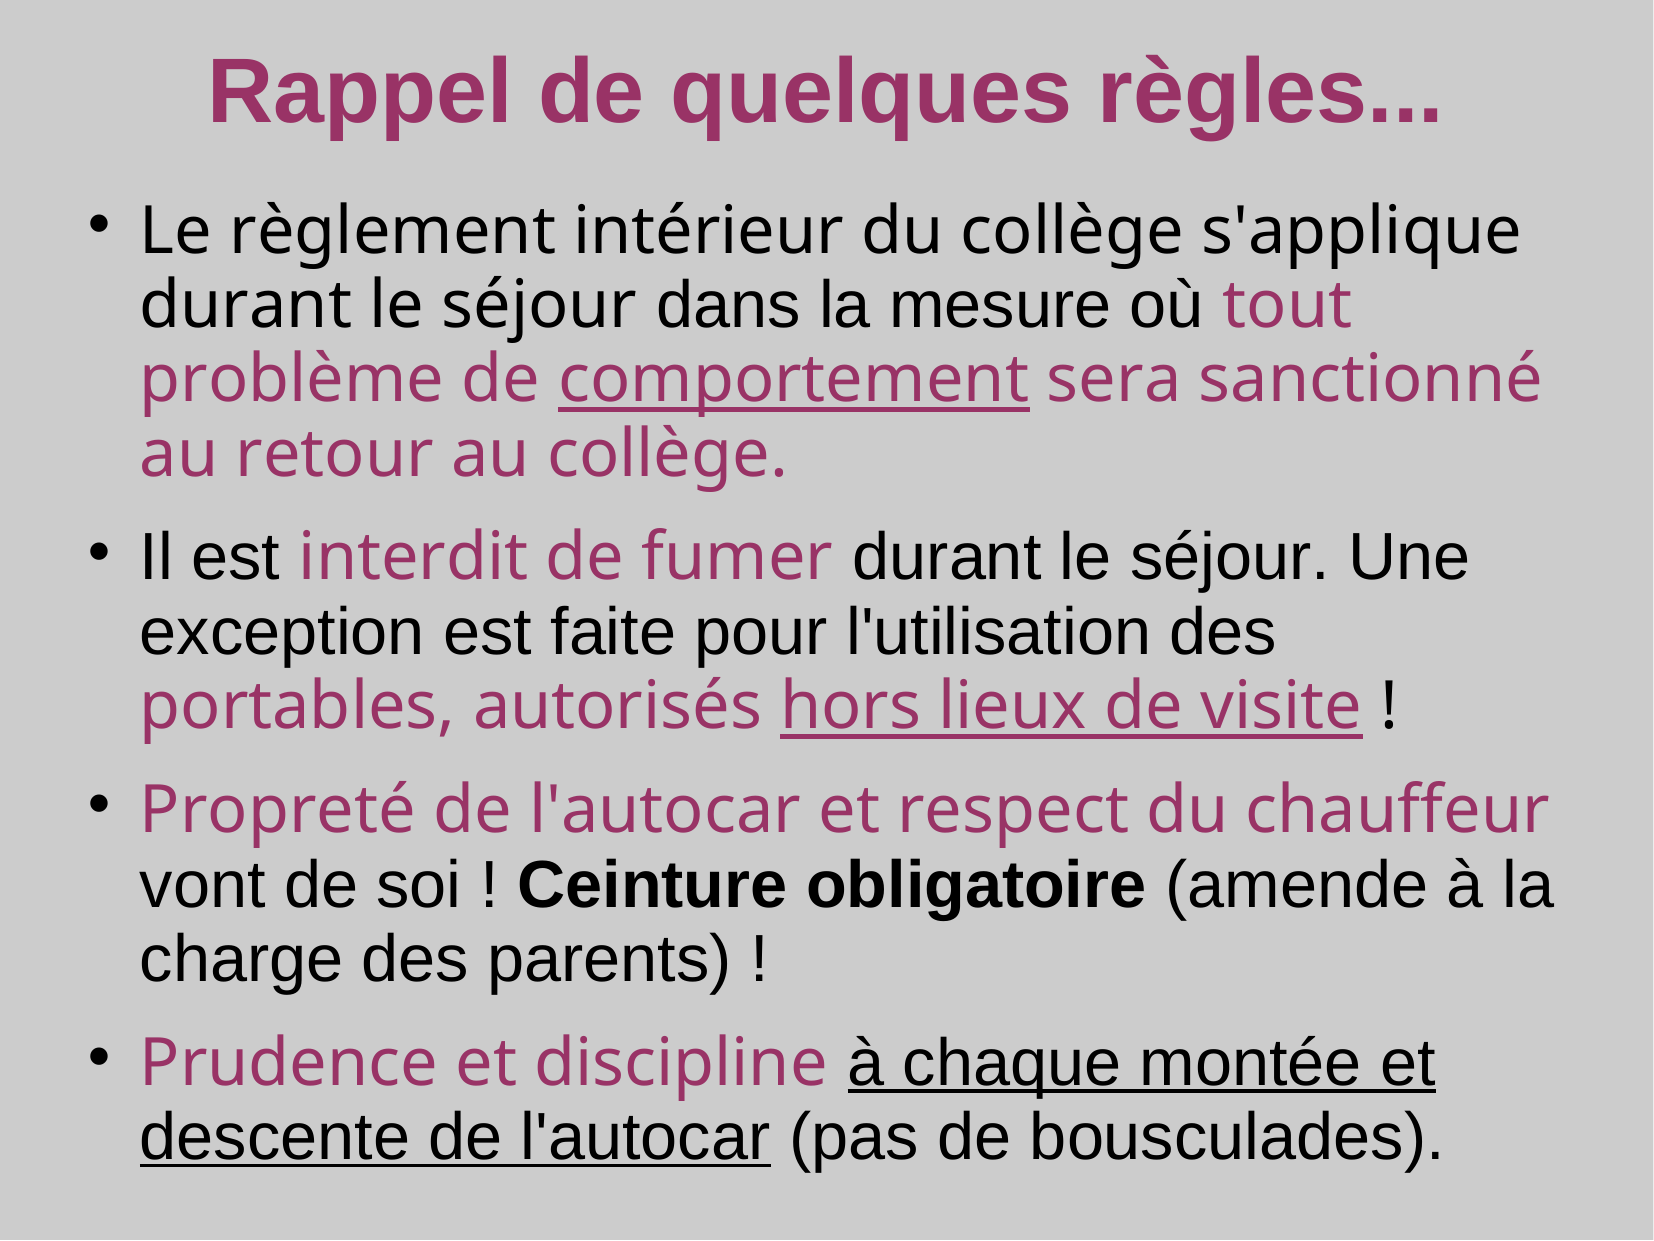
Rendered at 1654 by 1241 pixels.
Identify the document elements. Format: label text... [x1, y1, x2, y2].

list Le règlement intérieur du collège s'applique durant le séjour dans la mesure où tout problème de comportement sera sanctionné au retour au collège. Il est interdit de fumer durant le séjour. Une exception est faite pour l'utilisation des portables, autorisés hors lieux de visite ! Propreté de l'autocar et respect du chauffeur vont de soi ! Ceinture obligatoire (amende à la charge des parents) ! Prudence et discipline à chaque montée et descente de l'autocar (pas de bousculades). [70, 188, 1559, 1170]
title Rappel de quelques règles... [82, 23, 1571, 154]
